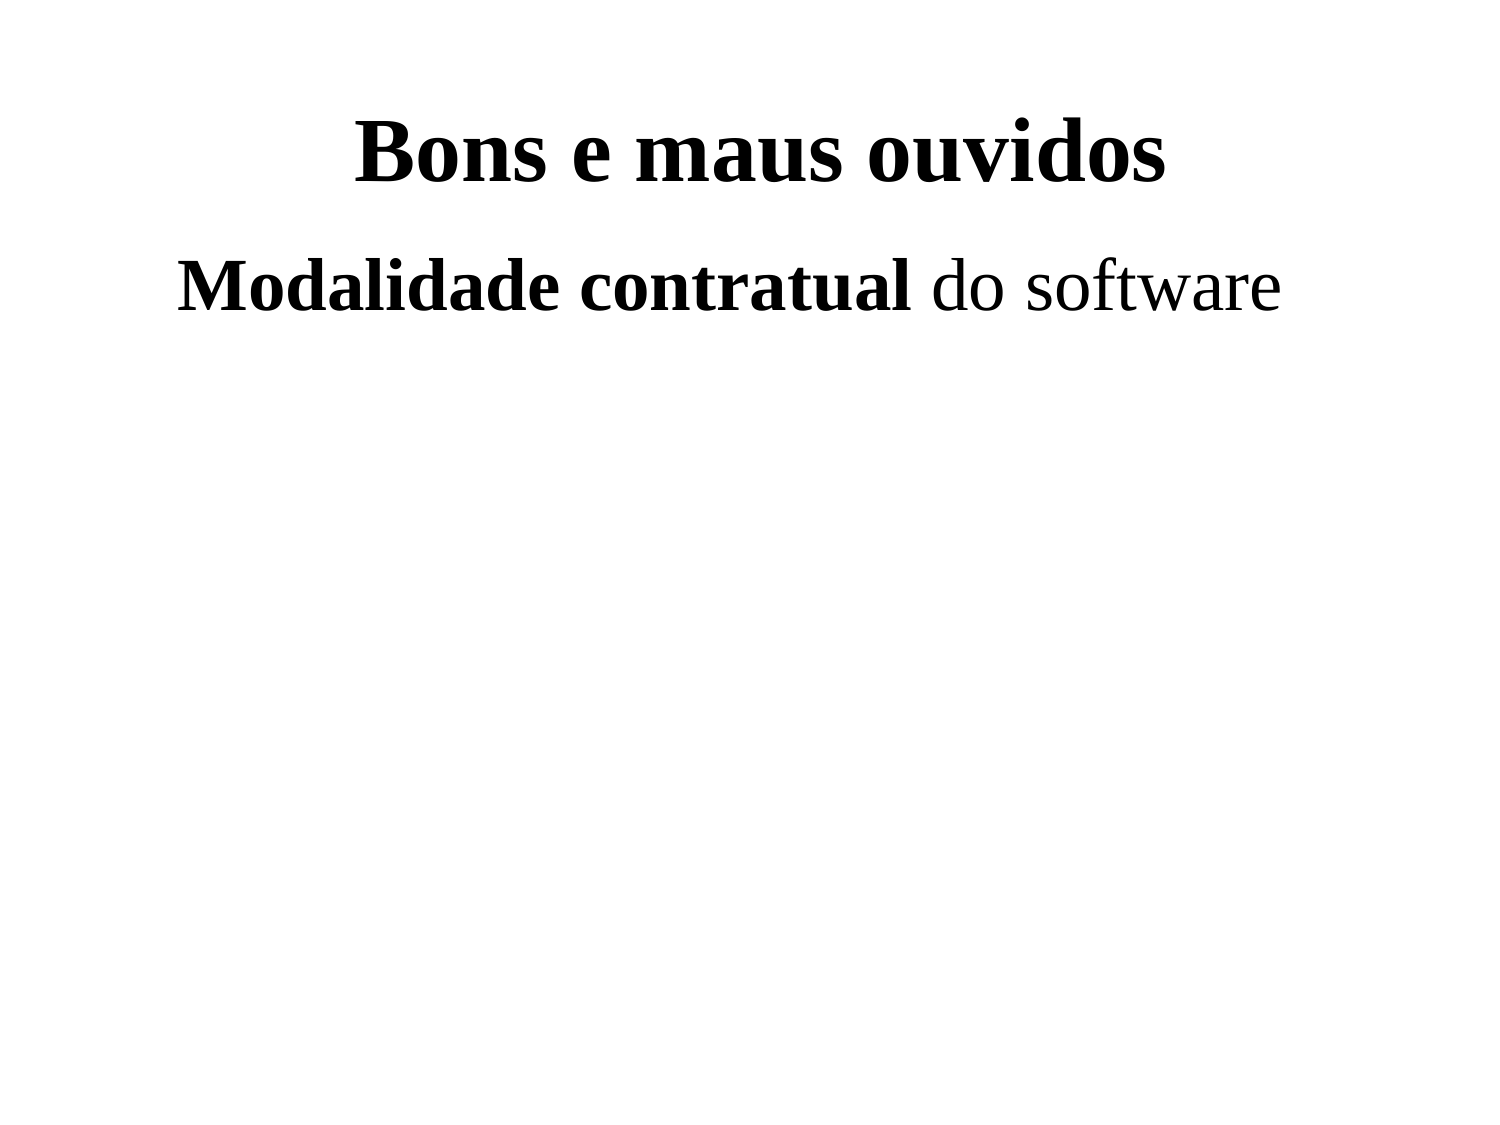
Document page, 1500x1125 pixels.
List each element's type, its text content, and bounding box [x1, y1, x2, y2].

title Bons e maus ouvidos [68, 78, 1456, 218]
text_box Modalidade contratual do software [43, 238, 1436, 415]
